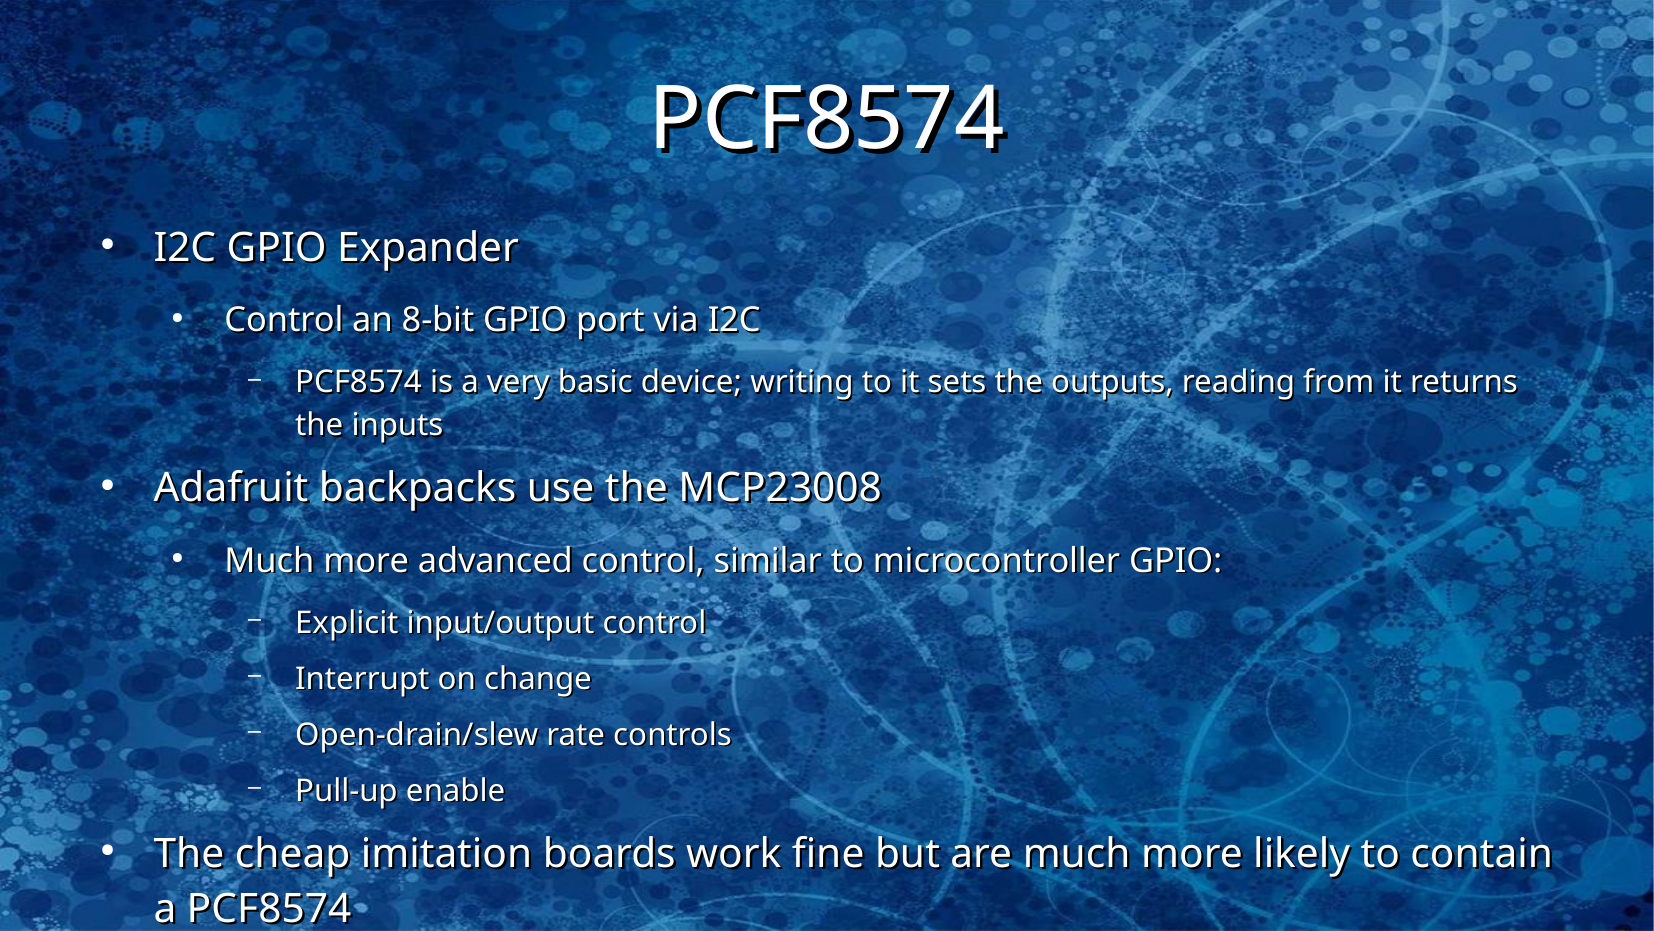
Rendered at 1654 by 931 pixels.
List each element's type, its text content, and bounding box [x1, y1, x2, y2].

list I2C GPIO Expander Control an 8-bit GPIO port via I2C PCF8574 is a very basic device; writing to it sets the outputs, reading from it returns the inputs Adafruit backpacks use the MCP23008 Much more advanced control, similar to microcontroller GPIO: Explicit input/output control Interrupt on change Open-drain/slew rate controls Pull-up enable The cheap imitation boards work fine but are much more likely to contain a PCF8574 [82, 217, 1571, 898]
picture [0, 0, 1654, 931]
title PCF8574 [82, 37, 1571, 193]
